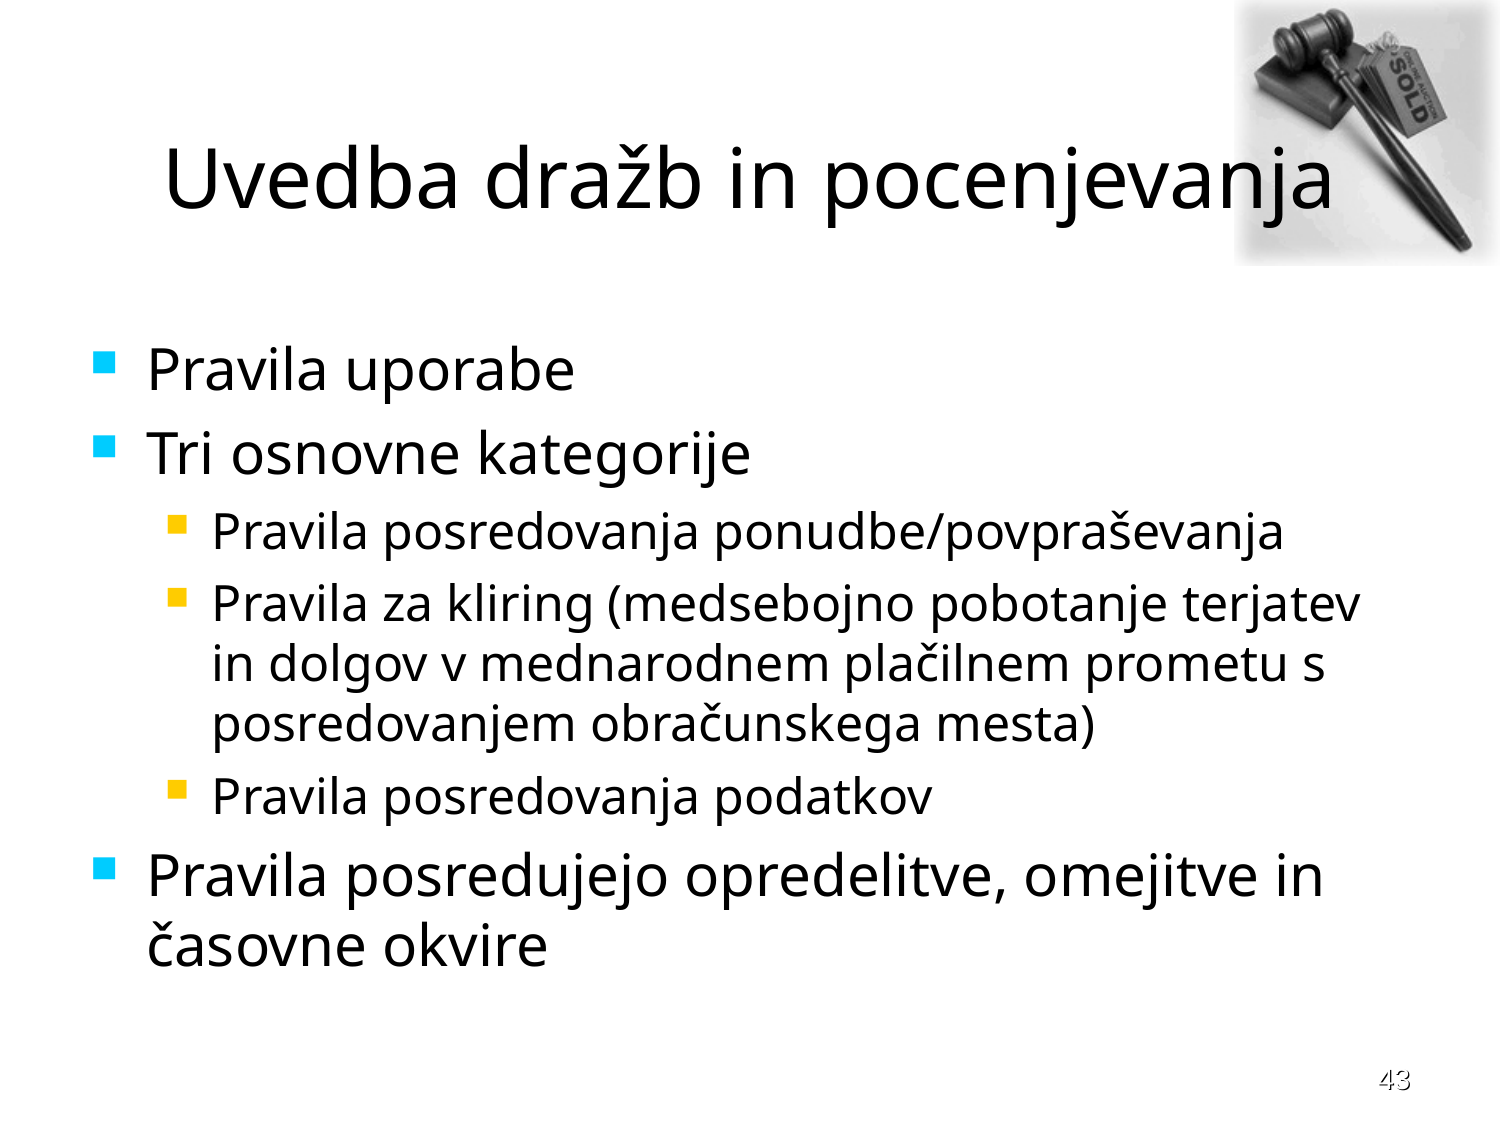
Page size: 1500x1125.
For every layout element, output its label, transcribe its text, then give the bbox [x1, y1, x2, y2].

list Pravila uporabe Tri osnovne kategorije Pravila posredovanja ponudbe/povpraševanja Pravila za kliring (medsebojno pobotanje terjatev in dolgov v mednarodnem plačilnem prometu s posredovanjem obračunskega mesta) Pravila posredovanja podatkov Pravila posredujejo opredelitve, omejitve in časovne okvire [75, 324, 1426, 1001]
title Uvedba dražb in pocenjevanja [75, 62, 1426, 288]
text_box <number> [1074, 1024, 1426, 1103]
picture [1234, 0, 1500, 266]
